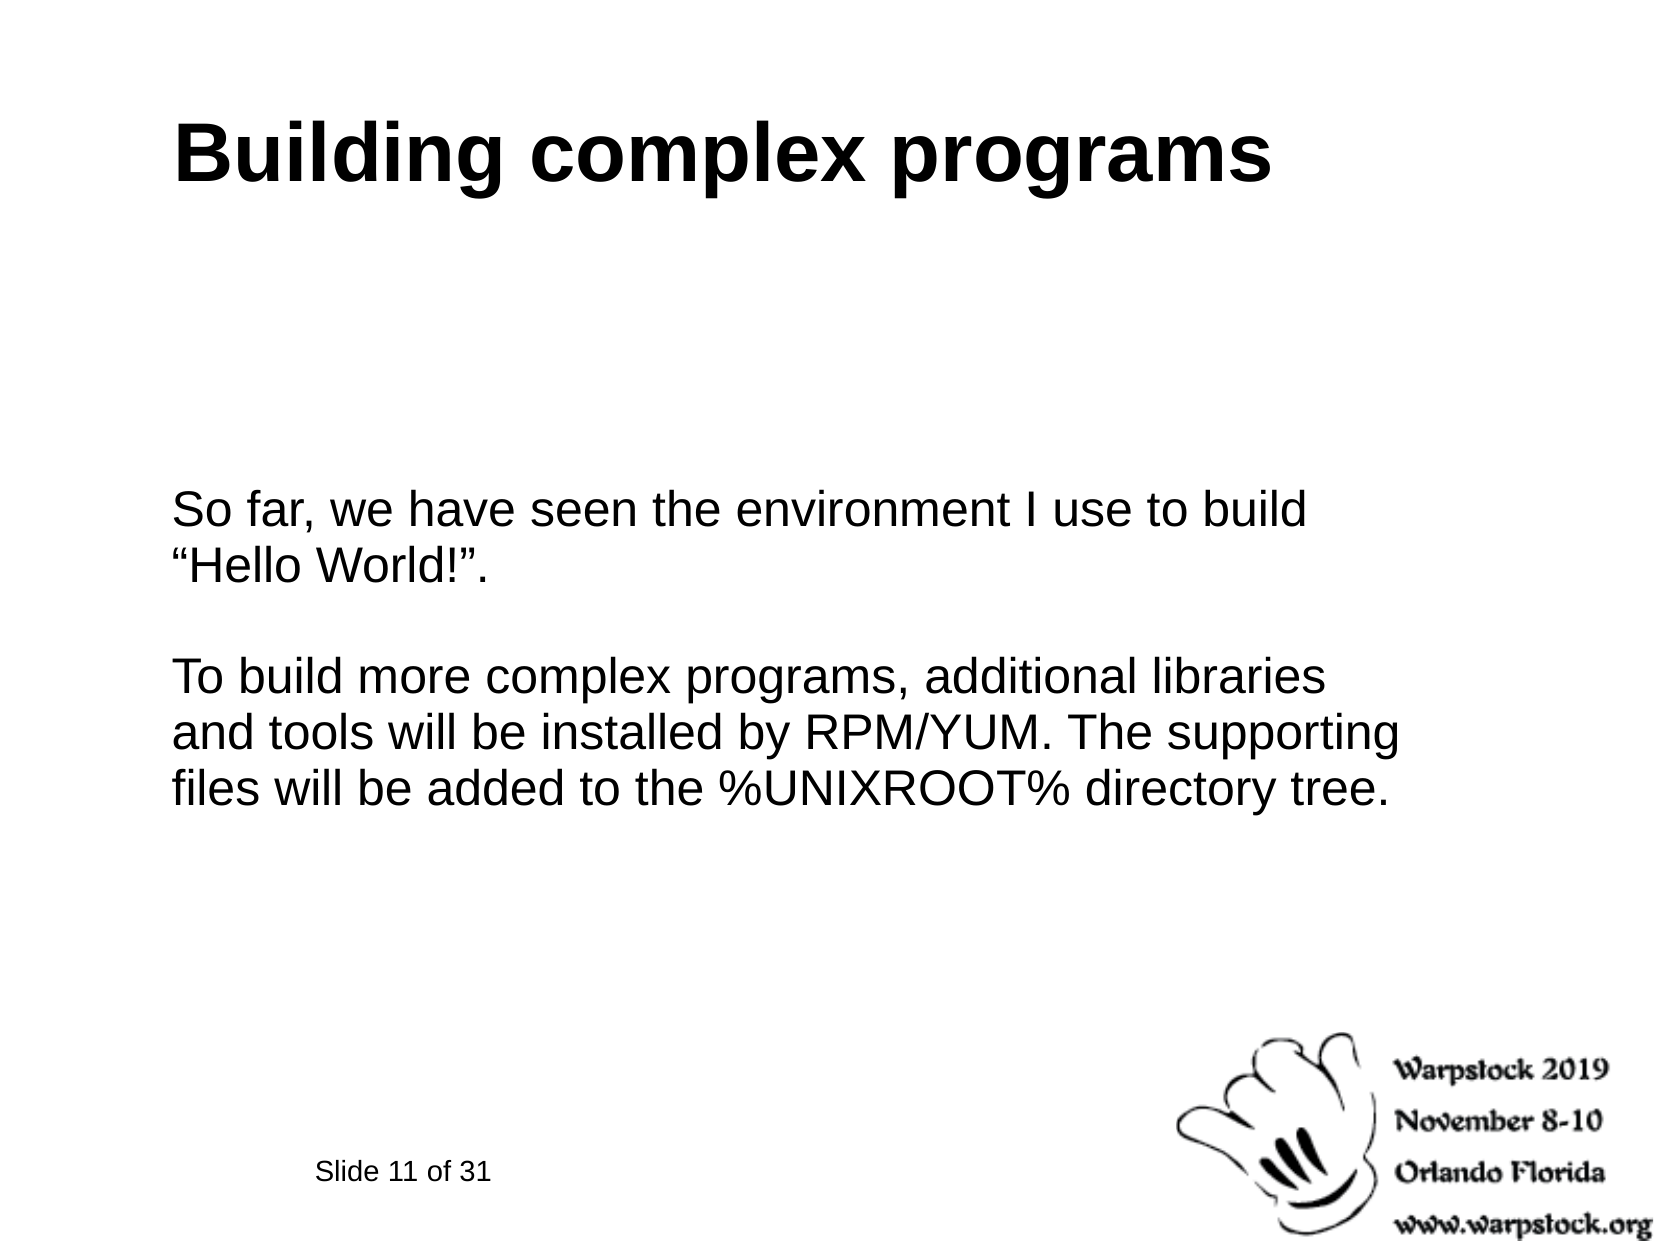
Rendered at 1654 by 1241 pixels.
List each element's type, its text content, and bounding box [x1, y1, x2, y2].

subtitle So far, we have seen the environment I use to build “Hello World!”. To build more complex programs, additional libraries and tools will be installed by RPM/YUM. The supporting files will be added to the %UNIXROOT% directory tree. [171, 295, 1418, 1002]
title Building complex programs [173, 49, 1420, 257]
picture [1176, 1032, 1654, 1241]
